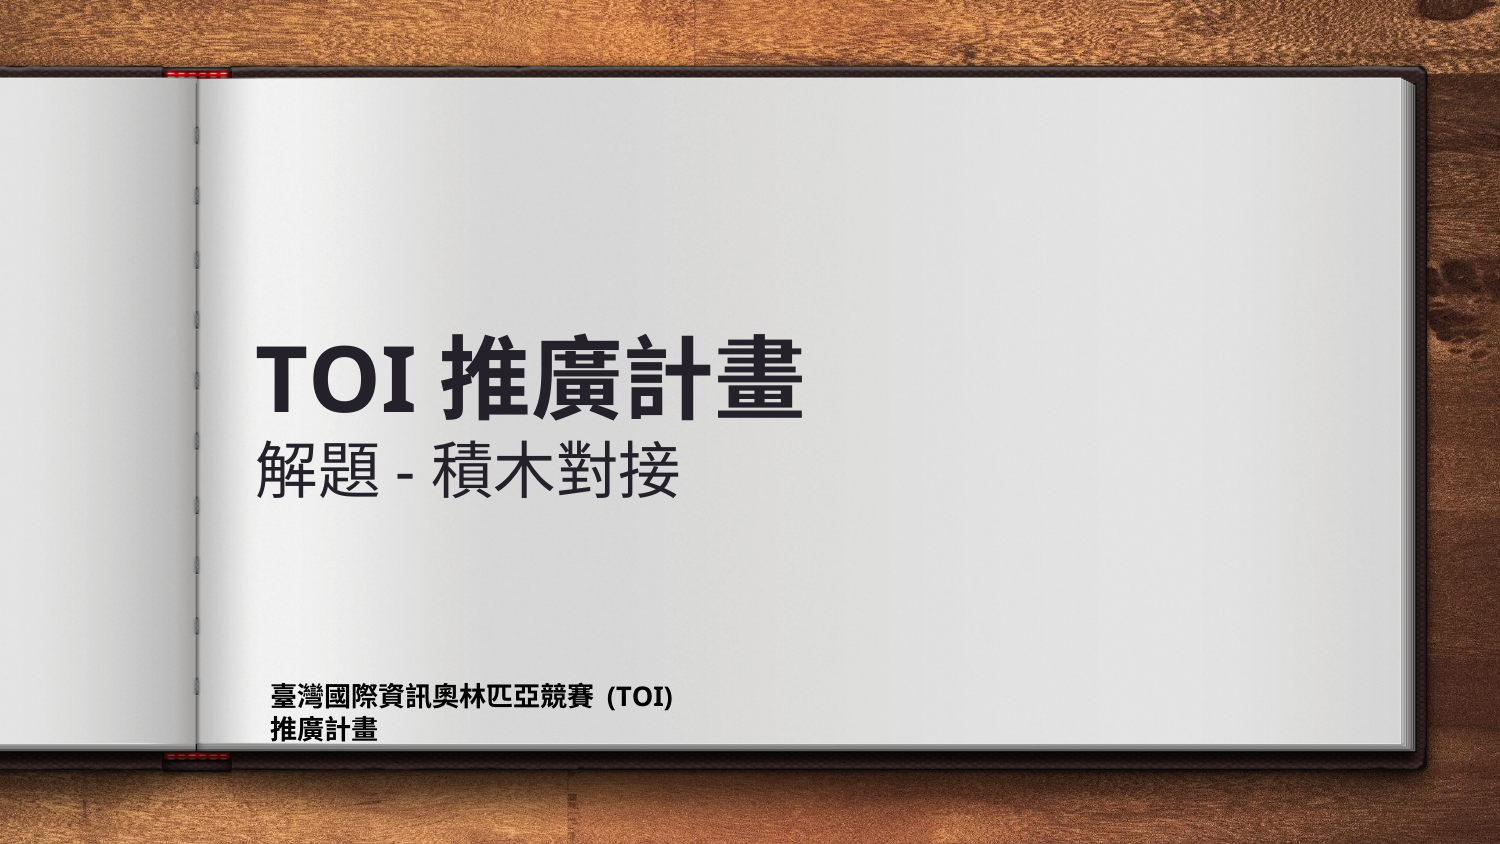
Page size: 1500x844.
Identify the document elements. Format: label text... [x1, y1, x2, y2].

text_box TOI推廣計畫 解題-積木對接 [240, 262, 894, 565]
